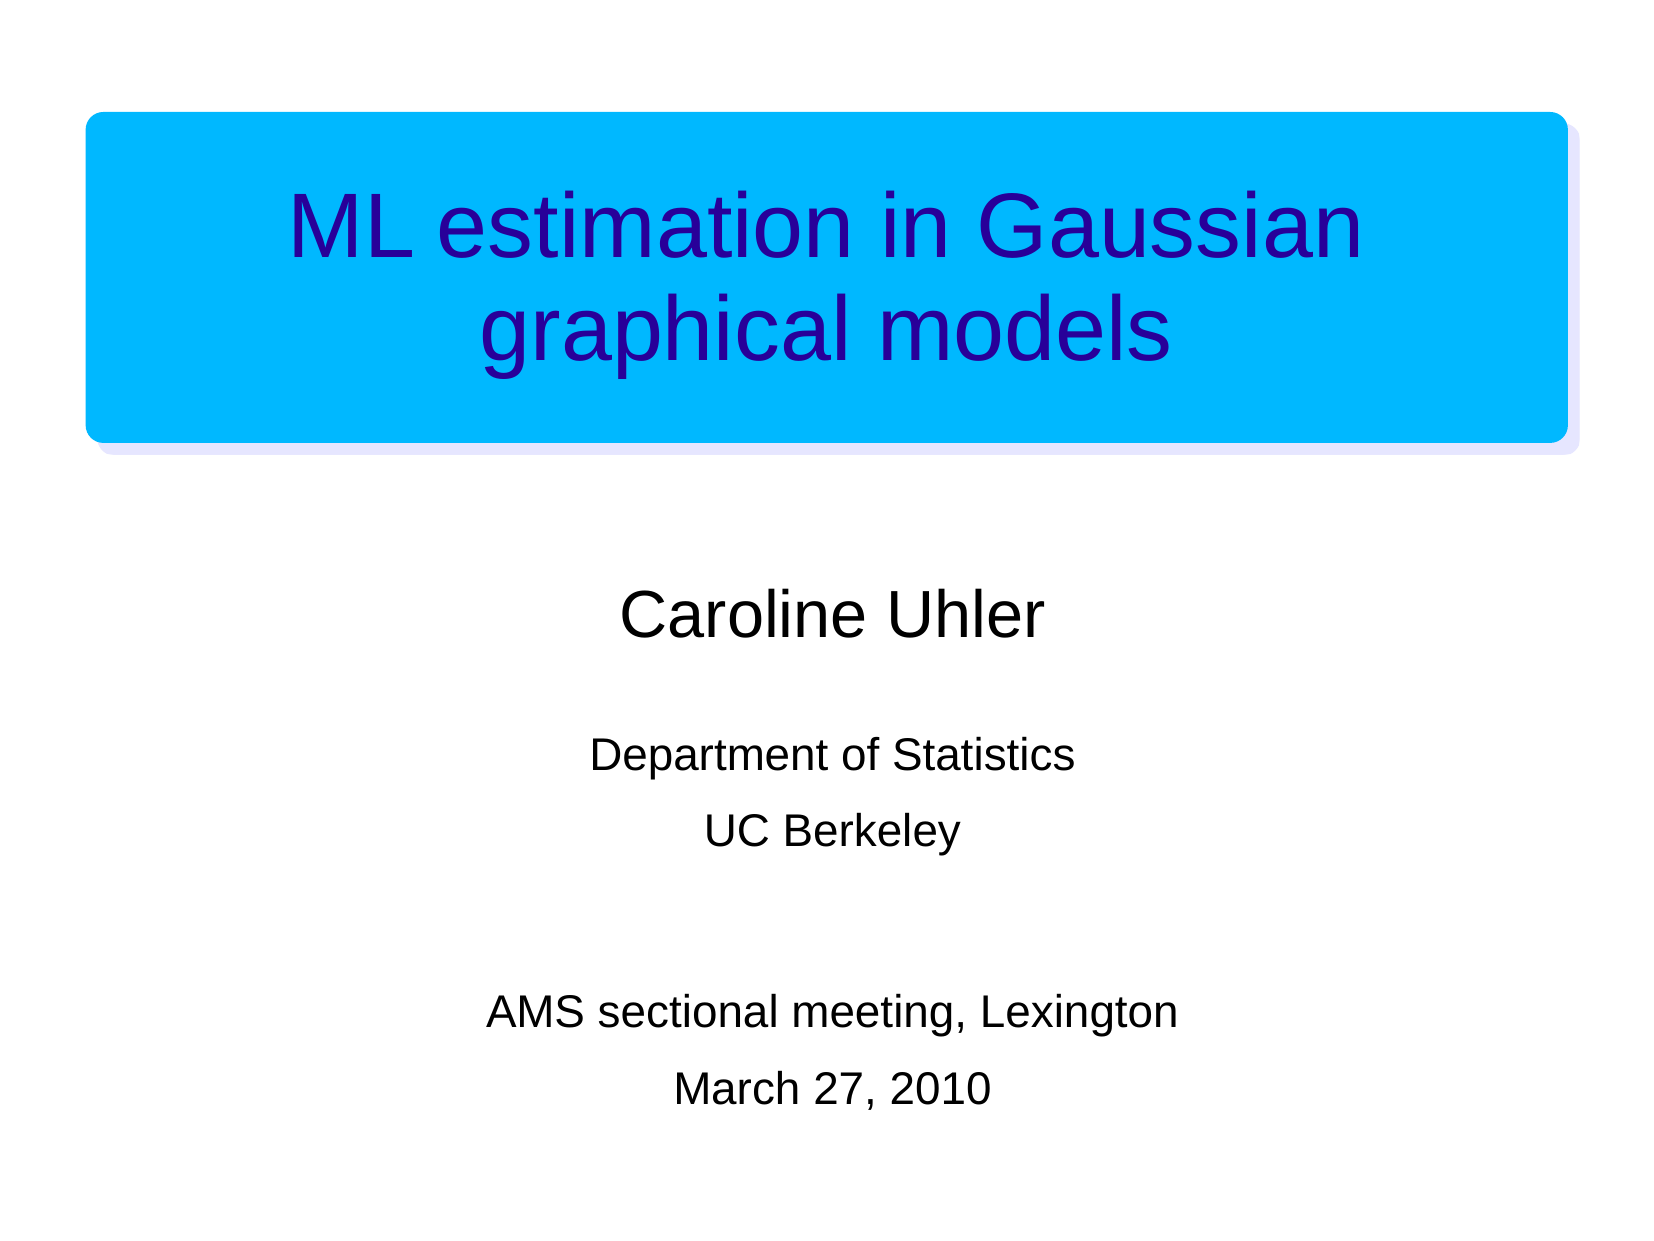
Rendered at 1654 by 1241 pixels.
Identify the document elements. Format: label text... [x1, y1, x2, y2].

title ML estimation in Gaussian graphical models [85, 111, 1568, 443]
subtitle Caroline Uhler Department of Statistics UC Berkeley AMS sectional meeting, Lexington March 27, 2010 [88, 531, 1577, 1160]
